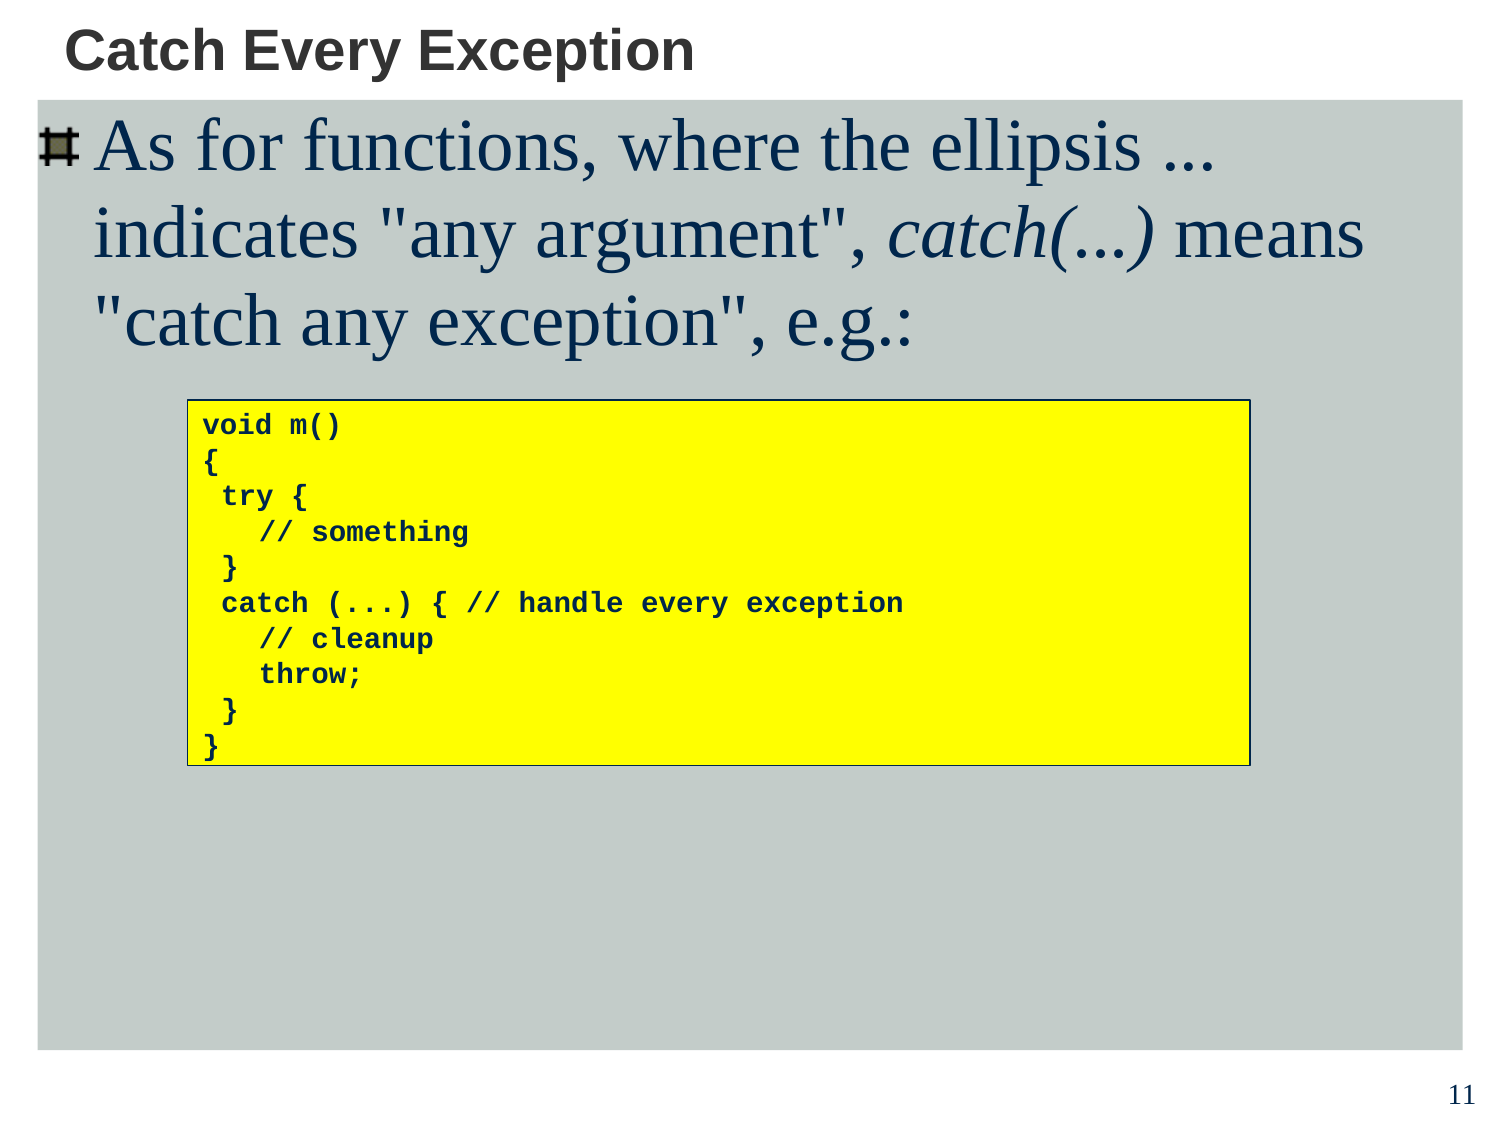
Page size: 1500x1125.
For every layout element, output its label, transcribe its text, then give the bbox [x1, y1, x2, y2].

list As for functions, where the ellipsis ... indicates "any argument", catch(...) means "catch any exception", e.g.: [37, 99, 1463, 1051]
text_box void m() { try { // something } catch (...) { // handle every exception // cleanup throw; } } [187, 399, 1251, 775]
title Catch Every Exception [50, 0, 1450, 91]
